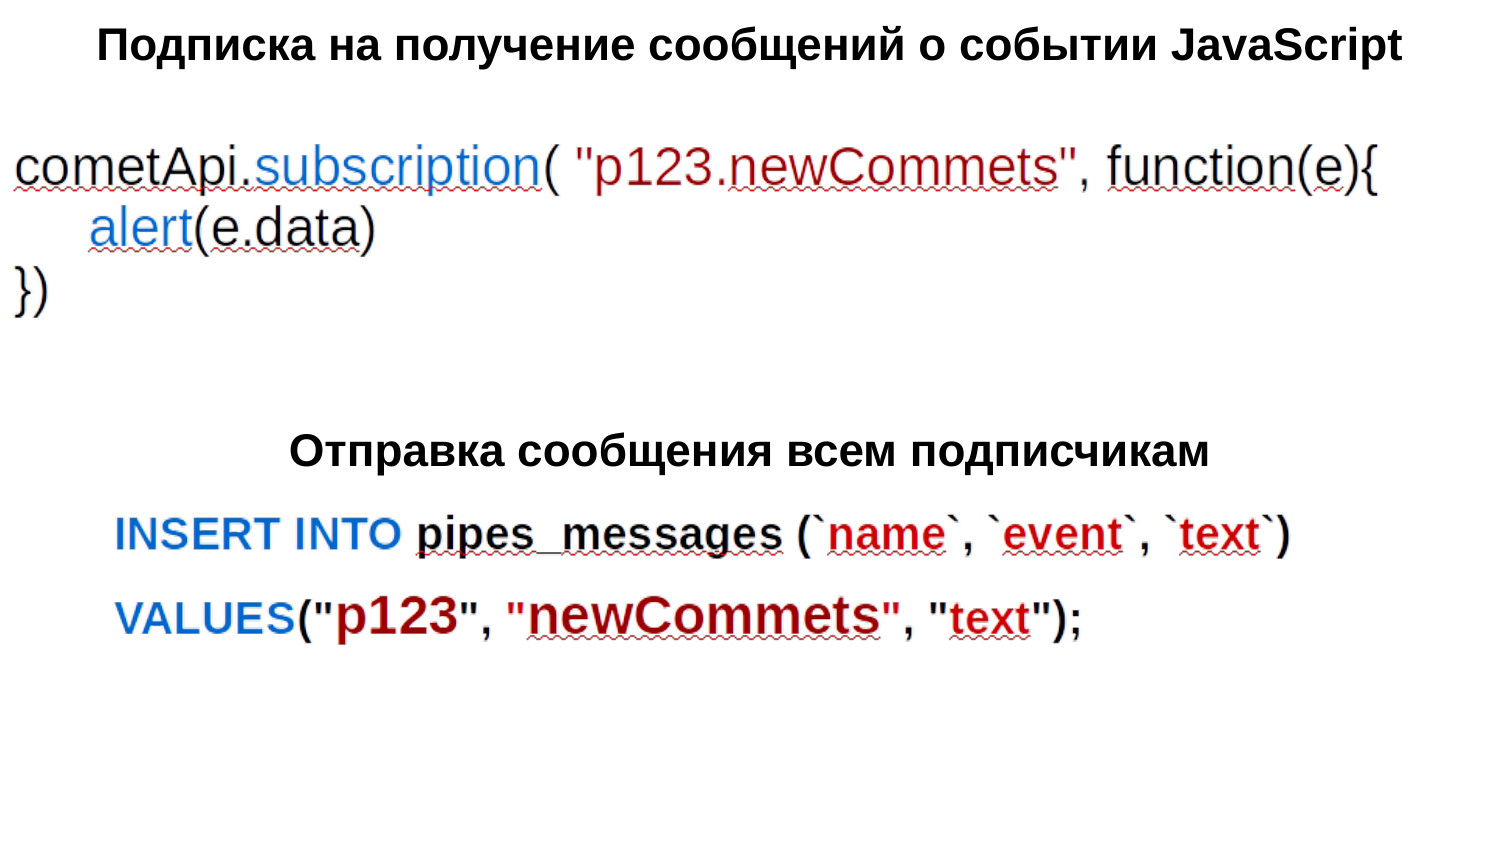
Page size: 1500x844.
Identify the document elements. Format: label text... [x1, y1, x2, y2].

picture [100, 501, 1400, 844]
text_box Отправка сообщения всем подписчикам [0, 405, 1500, 520]
picture [0, 129, 1500, 357]
text_box Подписка на получение сообщений о событии JavaScript [0, 0, 1500, 114]
